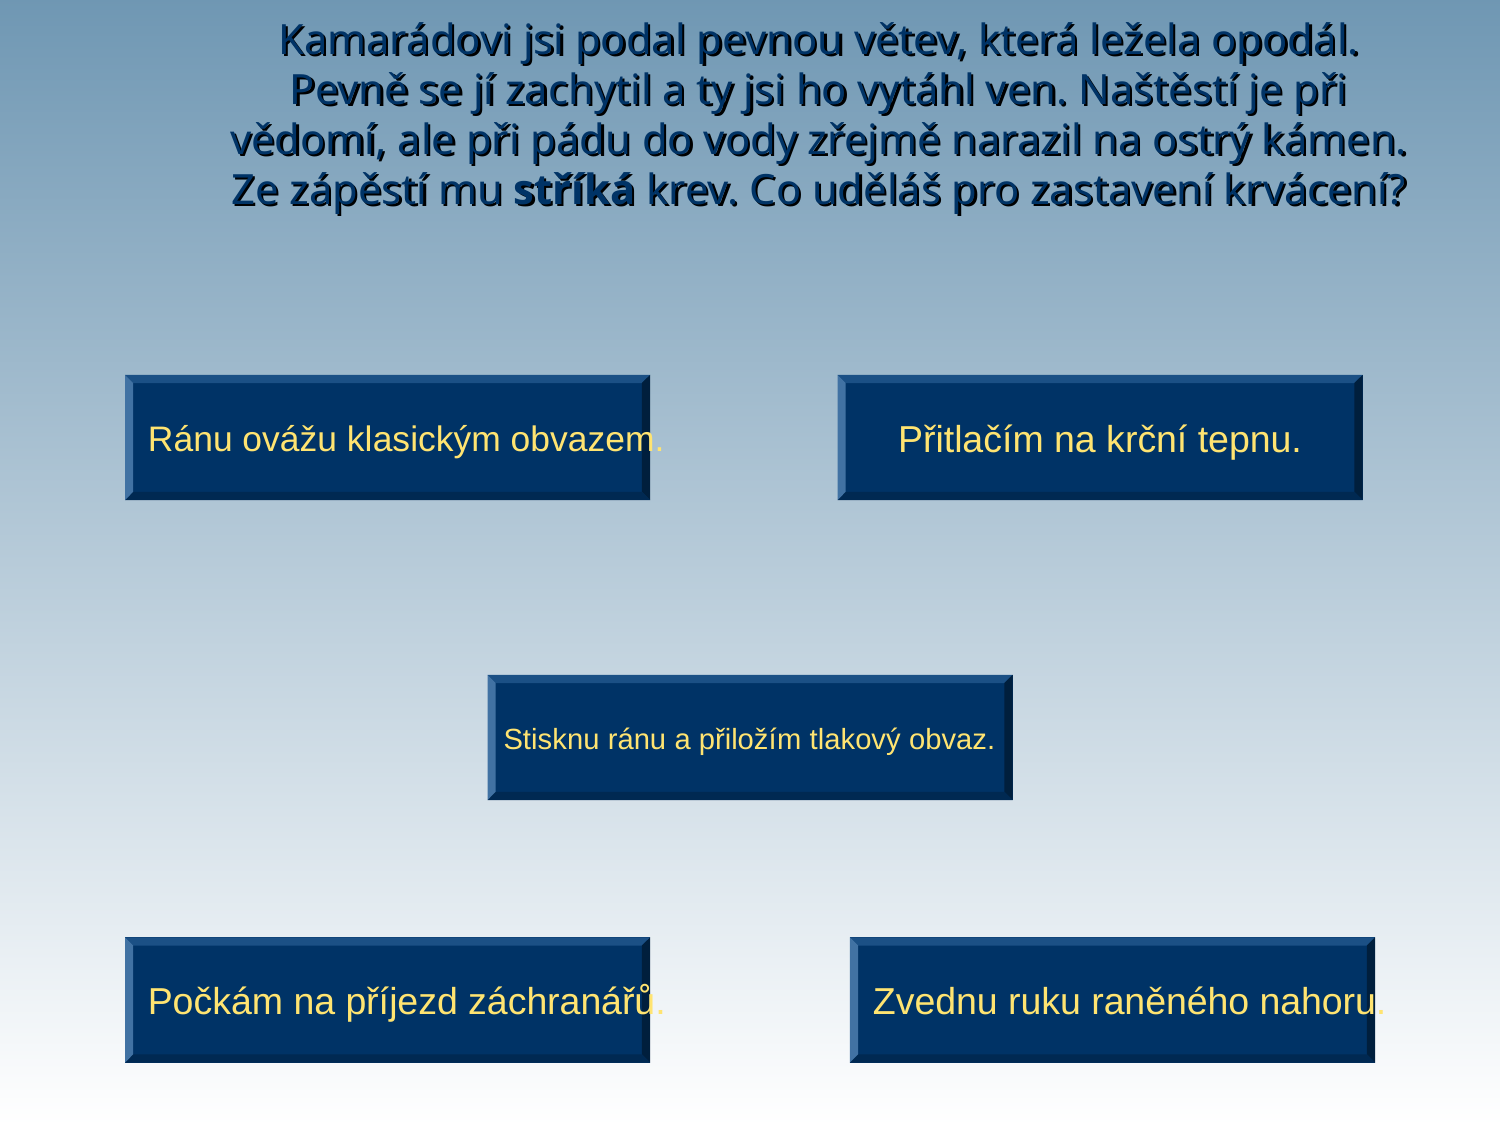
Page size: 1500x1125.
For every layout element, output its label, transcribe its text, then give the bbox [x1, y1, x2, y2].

title Kamarádovi jsi podal pevnou větev, která ležela opodál. Pevně se jí zachytil a ty jsi ho vytáhl ven. Naštěstí je při vědomí, ale při pádu do vody zřejmě narazil na ostrý kámen. Ze zápěstí mu stříká krev. Co uděláš pro zastavení krvácení? [212, 4, 1426, 221]
text_box Ránu ovážu klasickým obvazem. [134, 384, 641, 491]
table_cell Výborné znalosti [851, 937, 1374, 946]
text_box Počkám na příjezd záchranářů. [134, 946, 641, 1054]
table_cell 1 [488, 674, 1012, 684]
text_box Stisknu ránu a přiložím tlakový obvaz. [496, 684, 1004, 791]
text_box Zvednu ruku raněného nahoru. [859, 946, 1366, 1054]
table_cell 20–18 [838, 374, 1362, 384]
table_header Známka: [126, 374, 650, 384]
text_box Přitlačím na krční tepnu. [846, 384, 1354, 491]
table_header Hodnocení: [126, 937, 649, 946]
